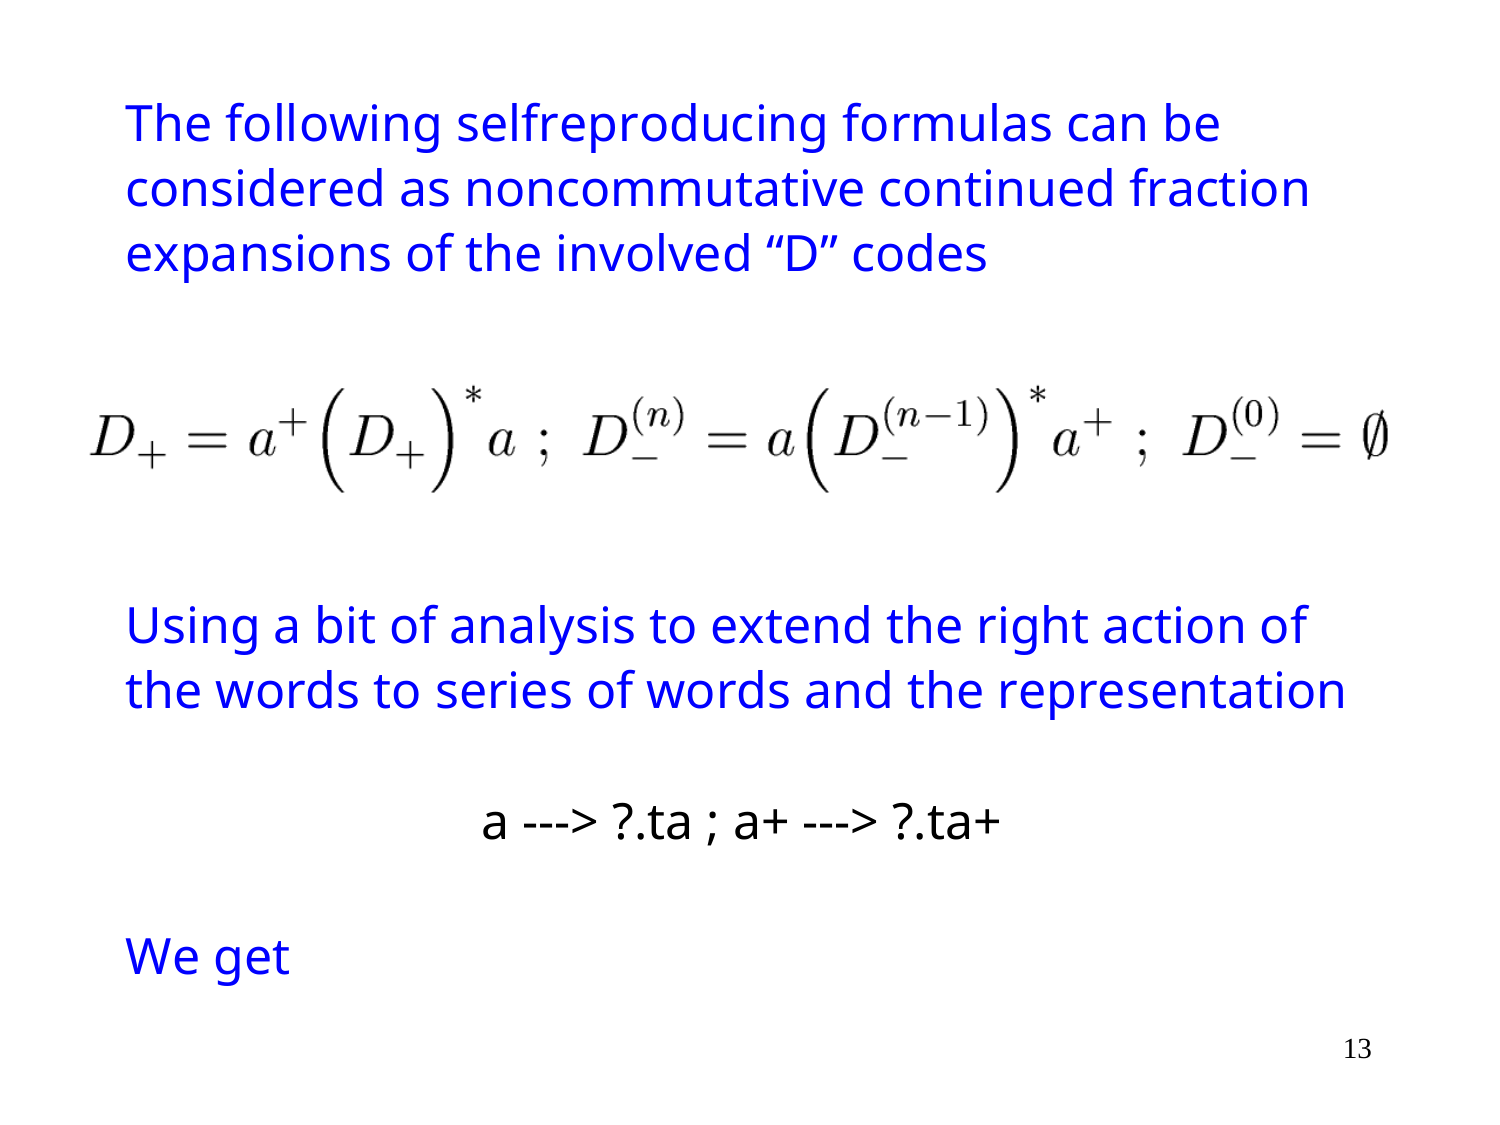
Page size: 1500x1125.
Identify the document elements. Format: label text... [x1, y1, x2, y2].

text_box Using a bit of analysis to extend the right action of the words to series of words and the representation a ---> ?.ta ; a+ ---> ?.ta+ We get [110, 584, 1386, 1009]
text_box The following selfreproducing formulas can be considered as noncommutative continued fraction expansions of the involved “D” codes [110, 82, 1386, 272]
picture [78, 317, 1430, 504]
